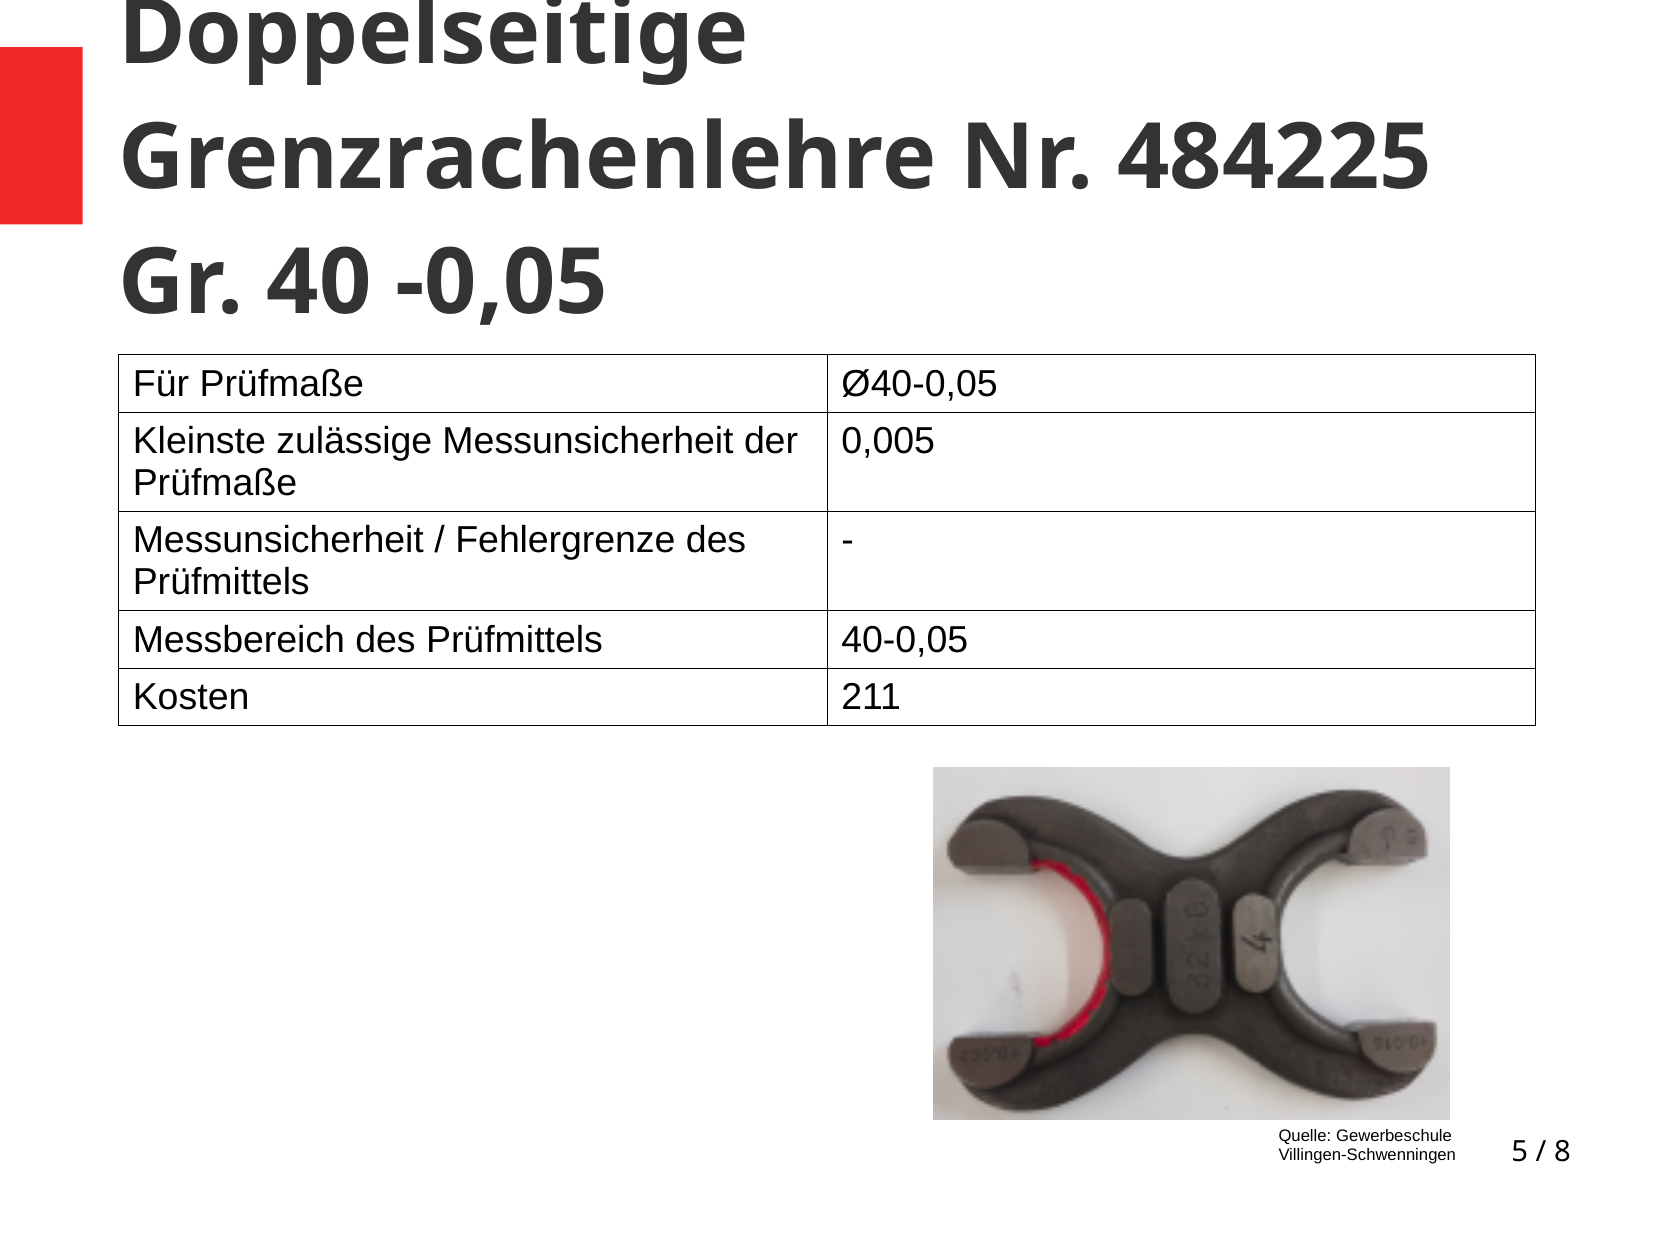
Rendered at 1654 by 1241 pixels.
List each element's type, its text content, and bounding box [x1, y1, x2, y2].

table_cell 0,005 [828, 413, 1535, 511]
table_cell - [828, 512, 1535, 610]
table_cell 40-0,05 [828, 611, 1535, 668]
table_cell Kleinste zulässige Messunsicherheit der Prüfmaße [119, 413, 827, 511]
table_cell Kosten [119, 669, 827, 725]
table_cell Messunsicherheit / Fehlergrenze des Prüfmittels [119, 512, 827, 610]
title Doppelseitige Grenzrachenlehre Nr. 484225 Gr. 40 -0,05 [118, 0, 1571, 314]
table_cell Messbereich des Prüfmittels [119, 611, 827, 668]
picture [933, 767, 1450, 1120]
table_header Für Prüfmaße [119, 355, 827, 412]
text_box Quelle: Gewerbeschule Villingen-Schwenningen [1263, 1119, 1473, 1172]
table_cell 211 [828, 669, 1535, 725]
table_header Ø40-0,05 [828, 355, 1535, 412]
